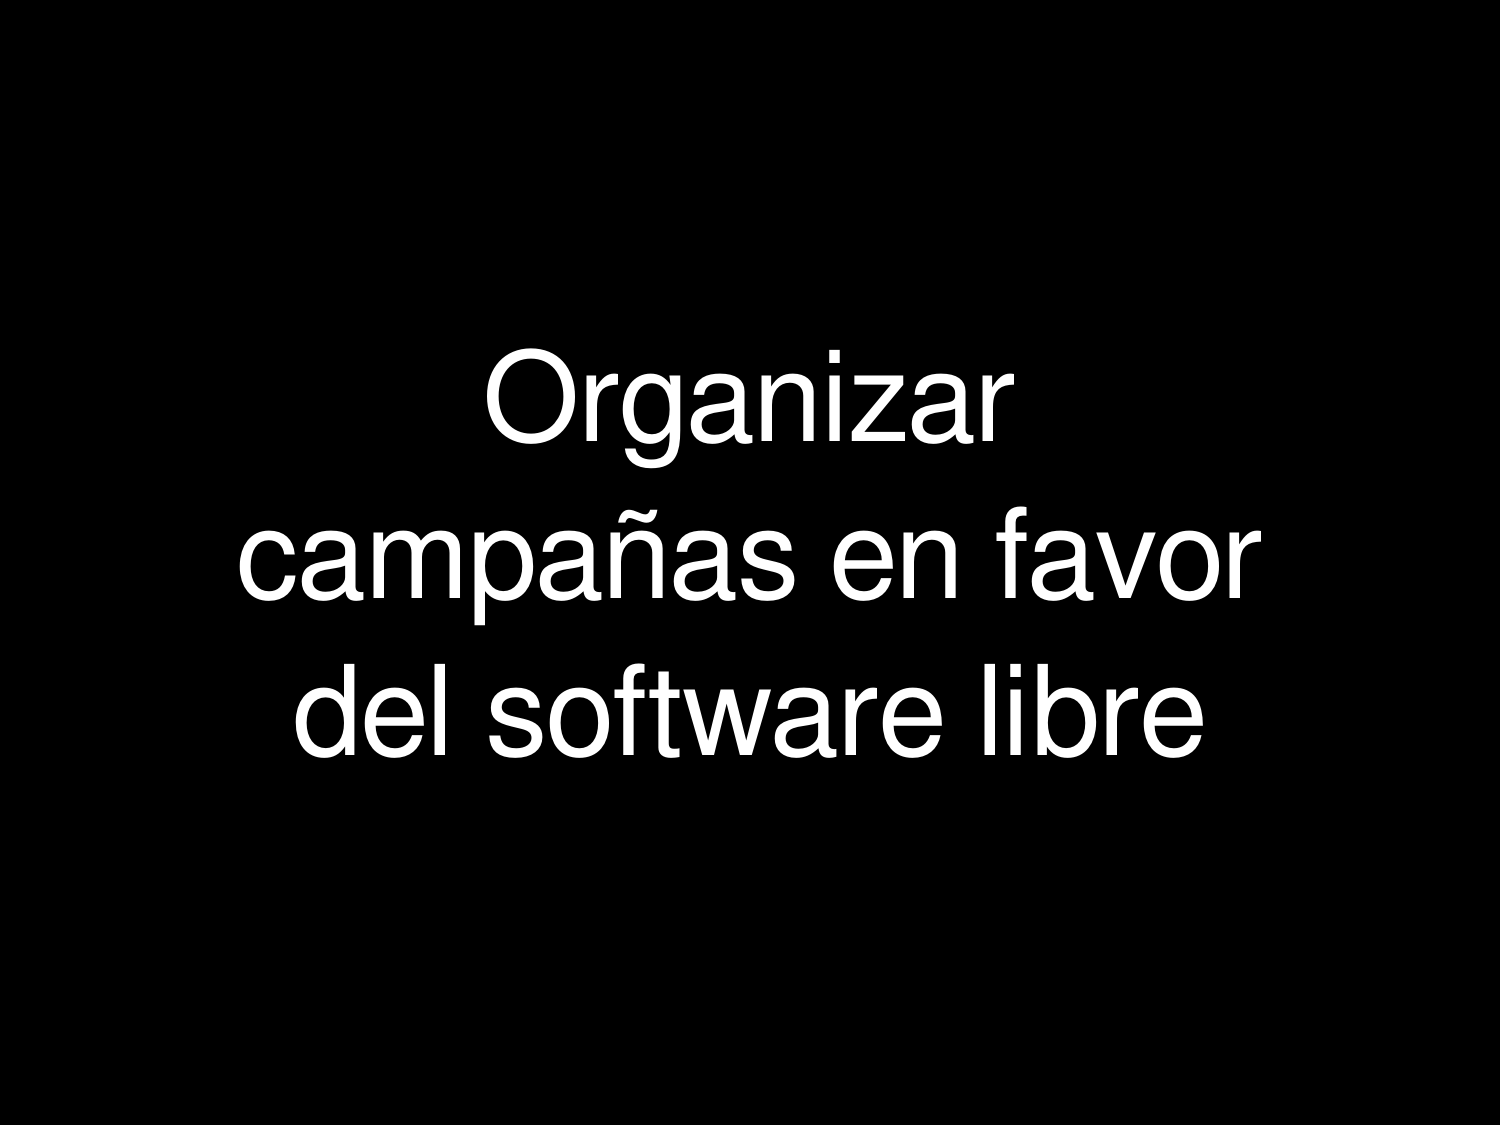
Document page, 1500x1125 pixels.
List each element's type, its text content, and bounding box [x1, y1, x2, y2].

text_box Organizar campañas en favor del software libre [82, 152, 1418, 973]
